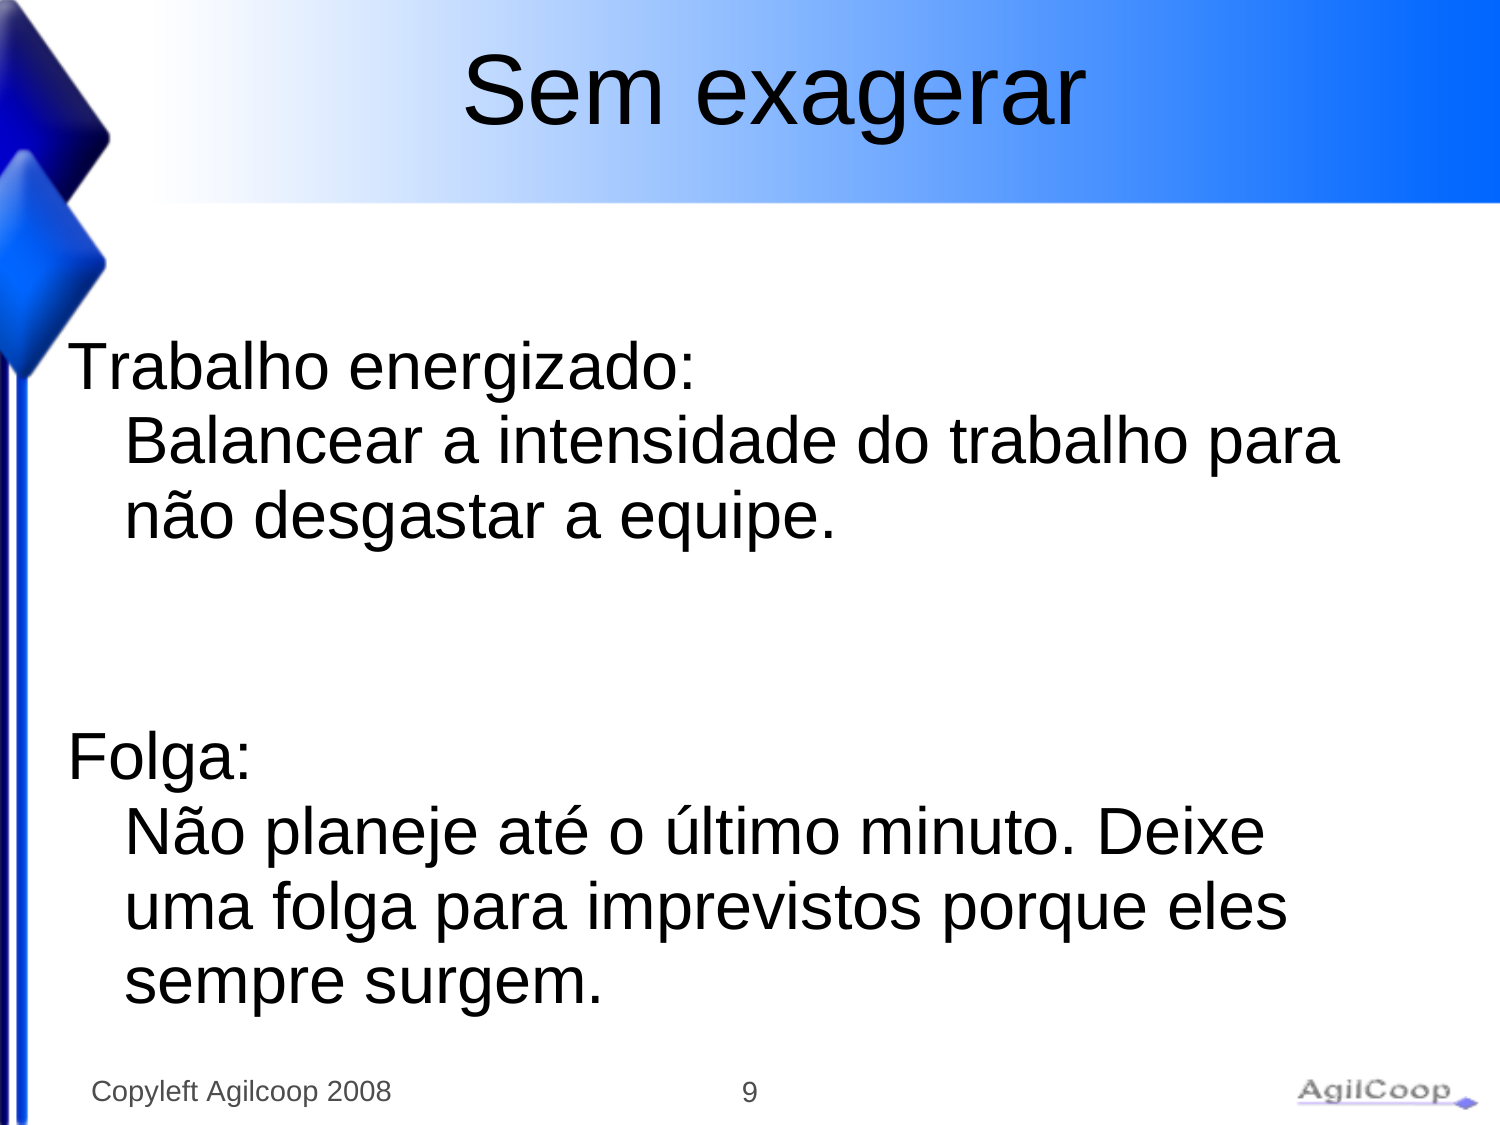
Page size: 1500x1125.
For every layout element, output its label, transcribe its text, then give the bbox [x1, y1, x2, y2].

picture [0, 0, 1500, 1125]
title Sem exagerar [124, 8, 1426, 172]
list Trabalho energizado: Balancear a intensidade do trabalho para não desgastar a equipe. Folga: Não planeje até o último minuto. Deixe uma folga para imprevistos porque eles sempre surgem. [53, 321, 1412, 1045]
